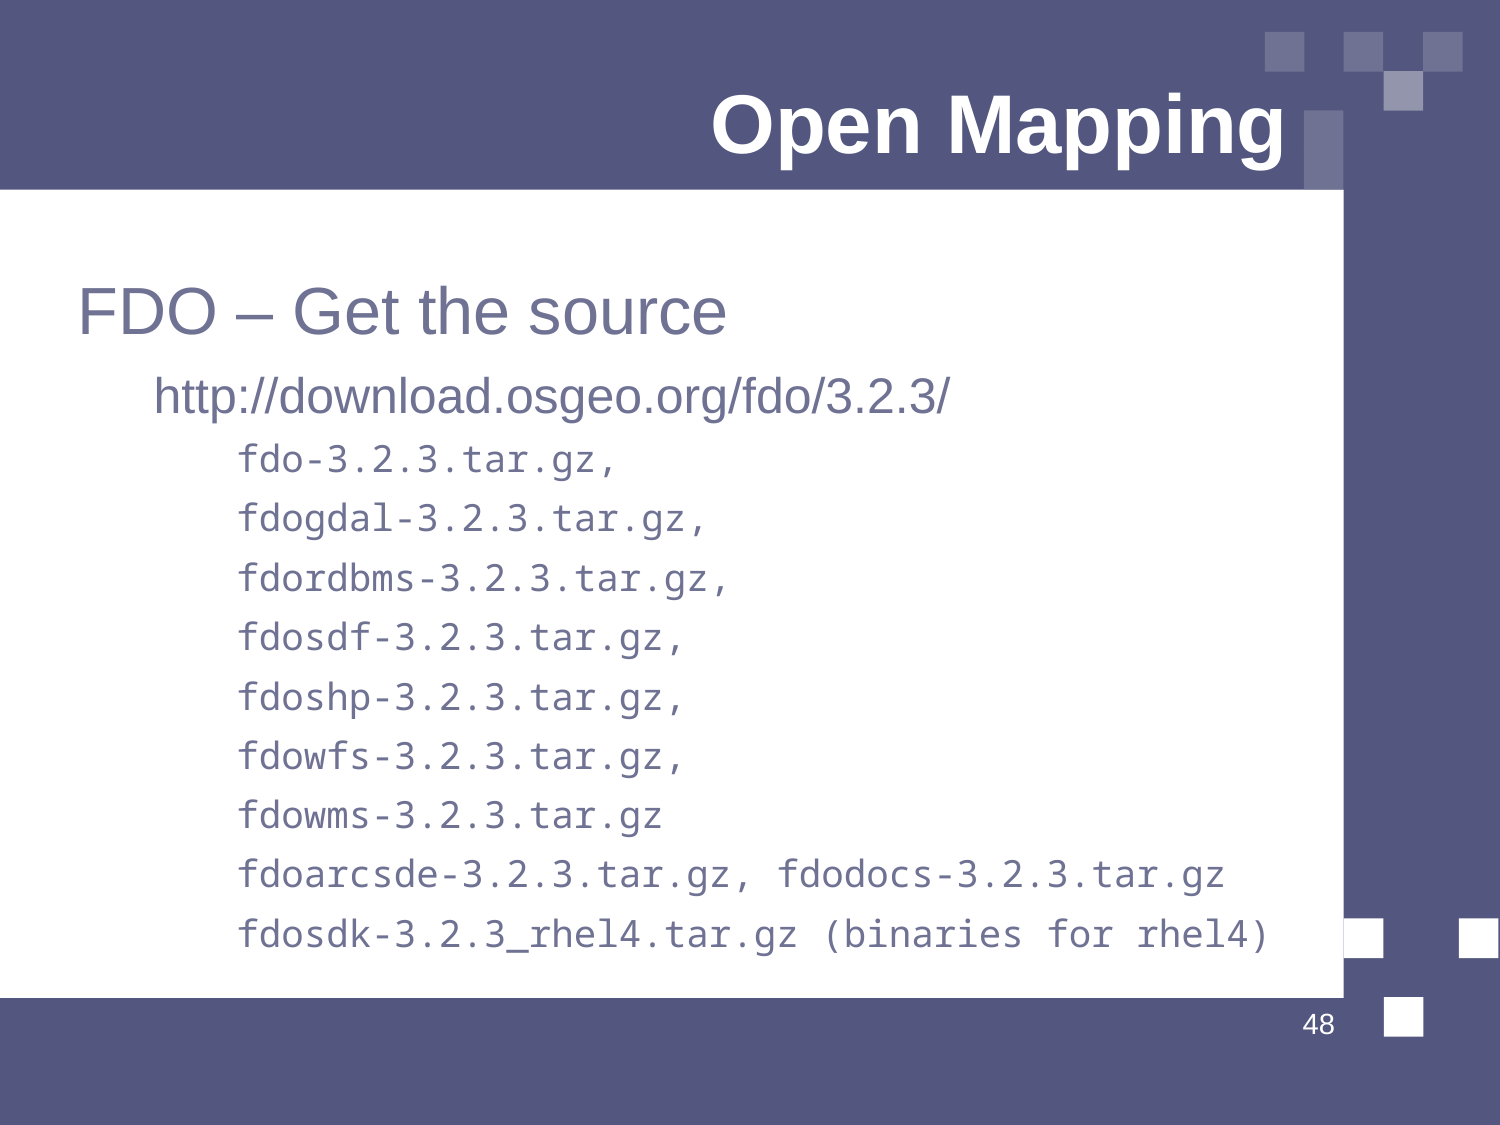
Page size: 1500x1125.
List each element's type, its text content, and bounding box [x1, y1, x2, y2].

title Open Mapping [58, 74, 1288, 176]
list FDO – Get the source http://download.osgeo.org/fdo/3.2.3/ fdo-3.2.3.tar.gz, fdogdal-3.2.3.tar.gz, fdordbms-3.2.3.tar.gz, fdosdf-3.2.3.tar.gz, fdoshp-3.2.3.tar.gz, fdowfs-3.2.3.tar.gz, fdowms-3.2.3.tar.gz fdoarcsde-3.2.3.tar.gz, fdodocs-3.2.3.tar.gz fdosdk-3.2.3_rhel4.tar.gz (binaries for rhel4) [59, 236, 1289, 931]
